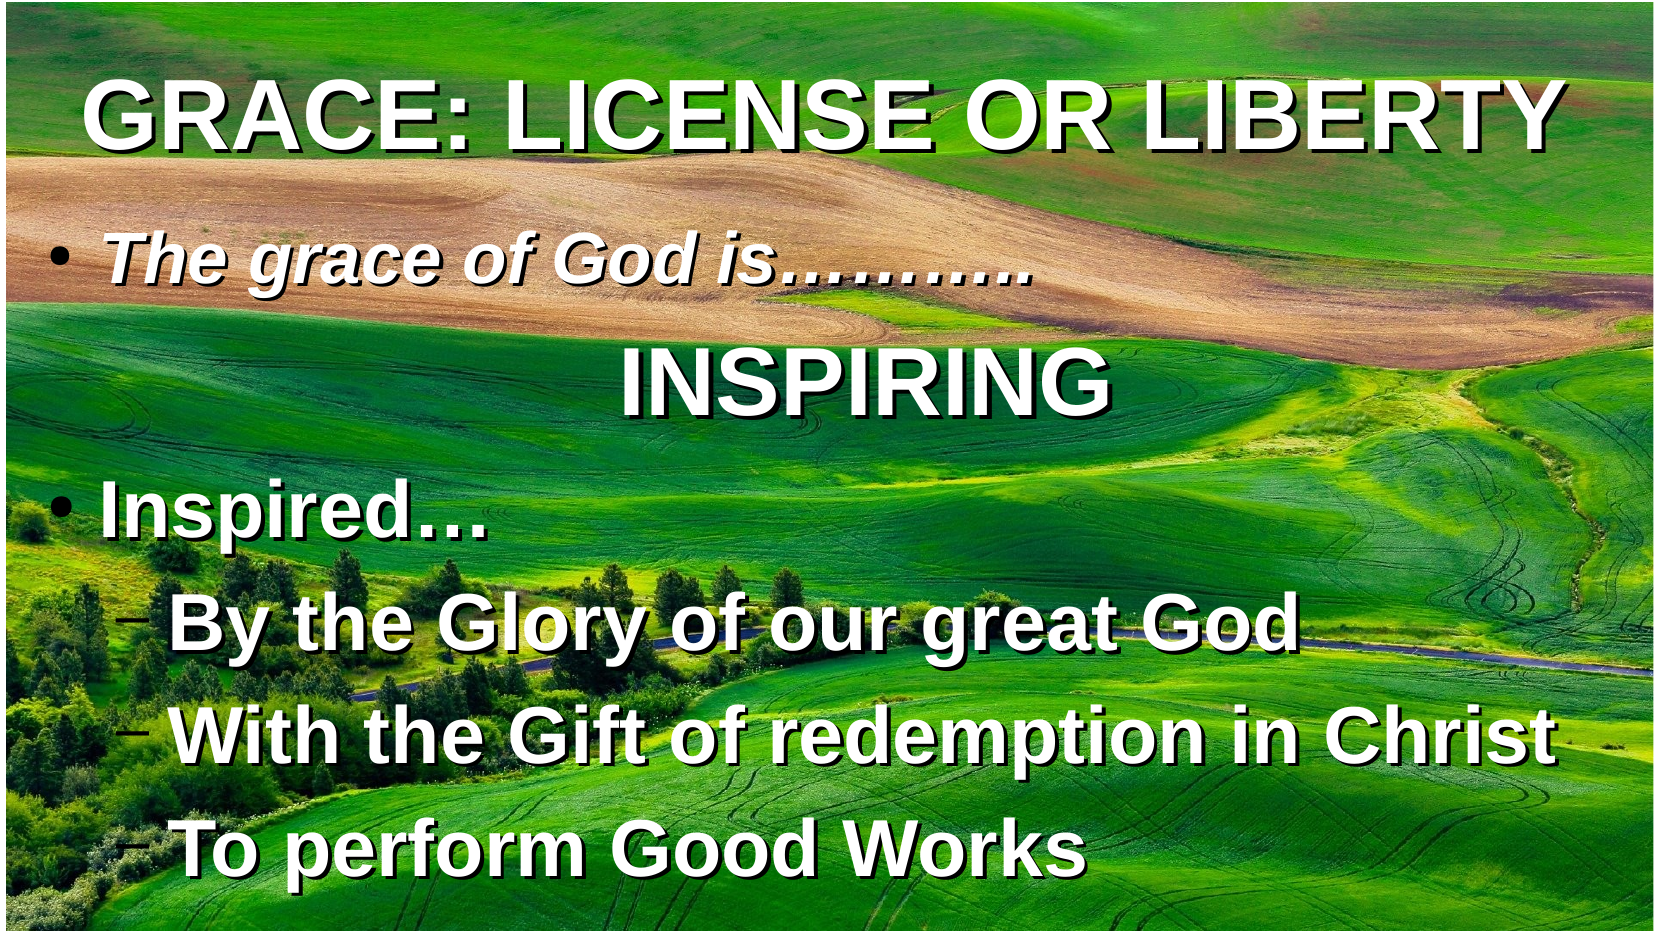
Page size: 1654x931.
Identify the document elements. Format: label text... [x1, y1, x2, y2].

title GRACE: LICENSE OR LIBERTY [45, 2, 1606, 217]
picture [6, 2, 1654, 931]
list The grace of God is……….. INSPIRING Inspired… By the Glory of our great God With the Gift of redemption in Christ To perform Good Works [30, 217, 1636, 901]
